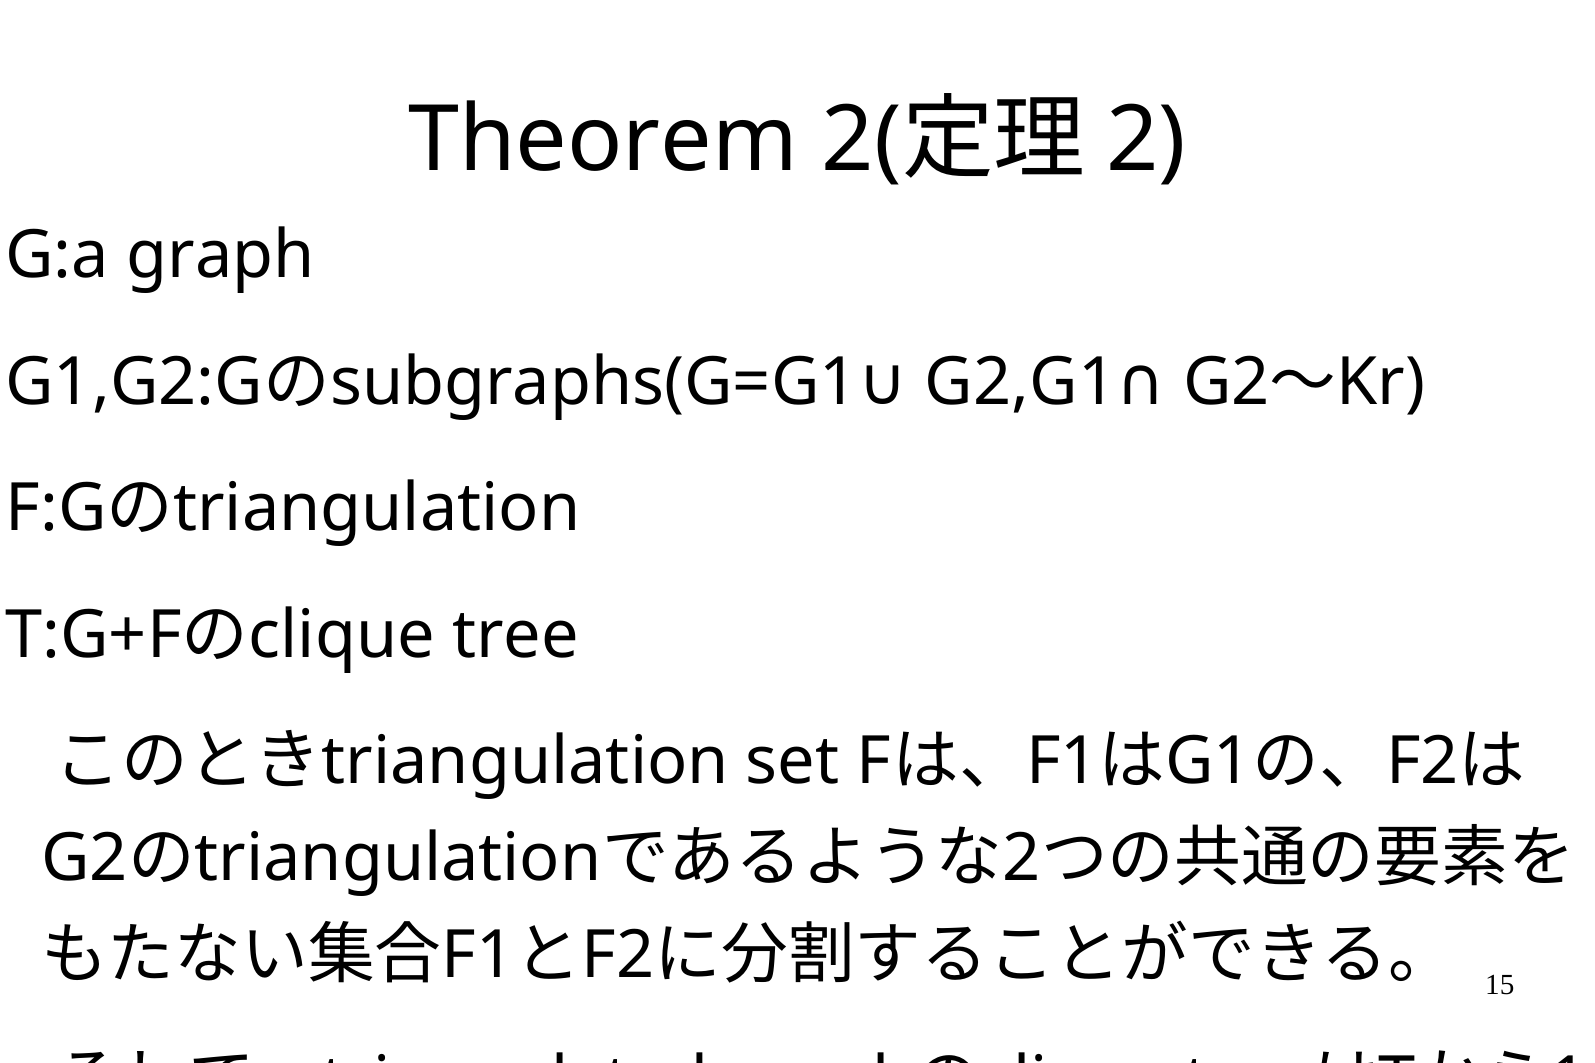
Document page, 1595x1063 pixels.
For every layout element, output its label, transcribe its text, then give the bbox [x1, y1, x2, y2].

title Theorem 2(定理 2) [79, 42, 1515, 206]
list G:a graph G1,G2:Gのsubgraphs(G=G1∪G2,G1∩G2～Kr) F:Gのtriangulation T:G+Fのclique tree このときtriangulation set Fは、F1はG1の、F2はG2のtriangulationであるような2つの共通の要素をもたない集合F1とF2に分割することができる。 そして、triangulated graphのclique treeはTから1本のedgeを取ることによって得ることができる。 [0, 206, 1595, 1004]
